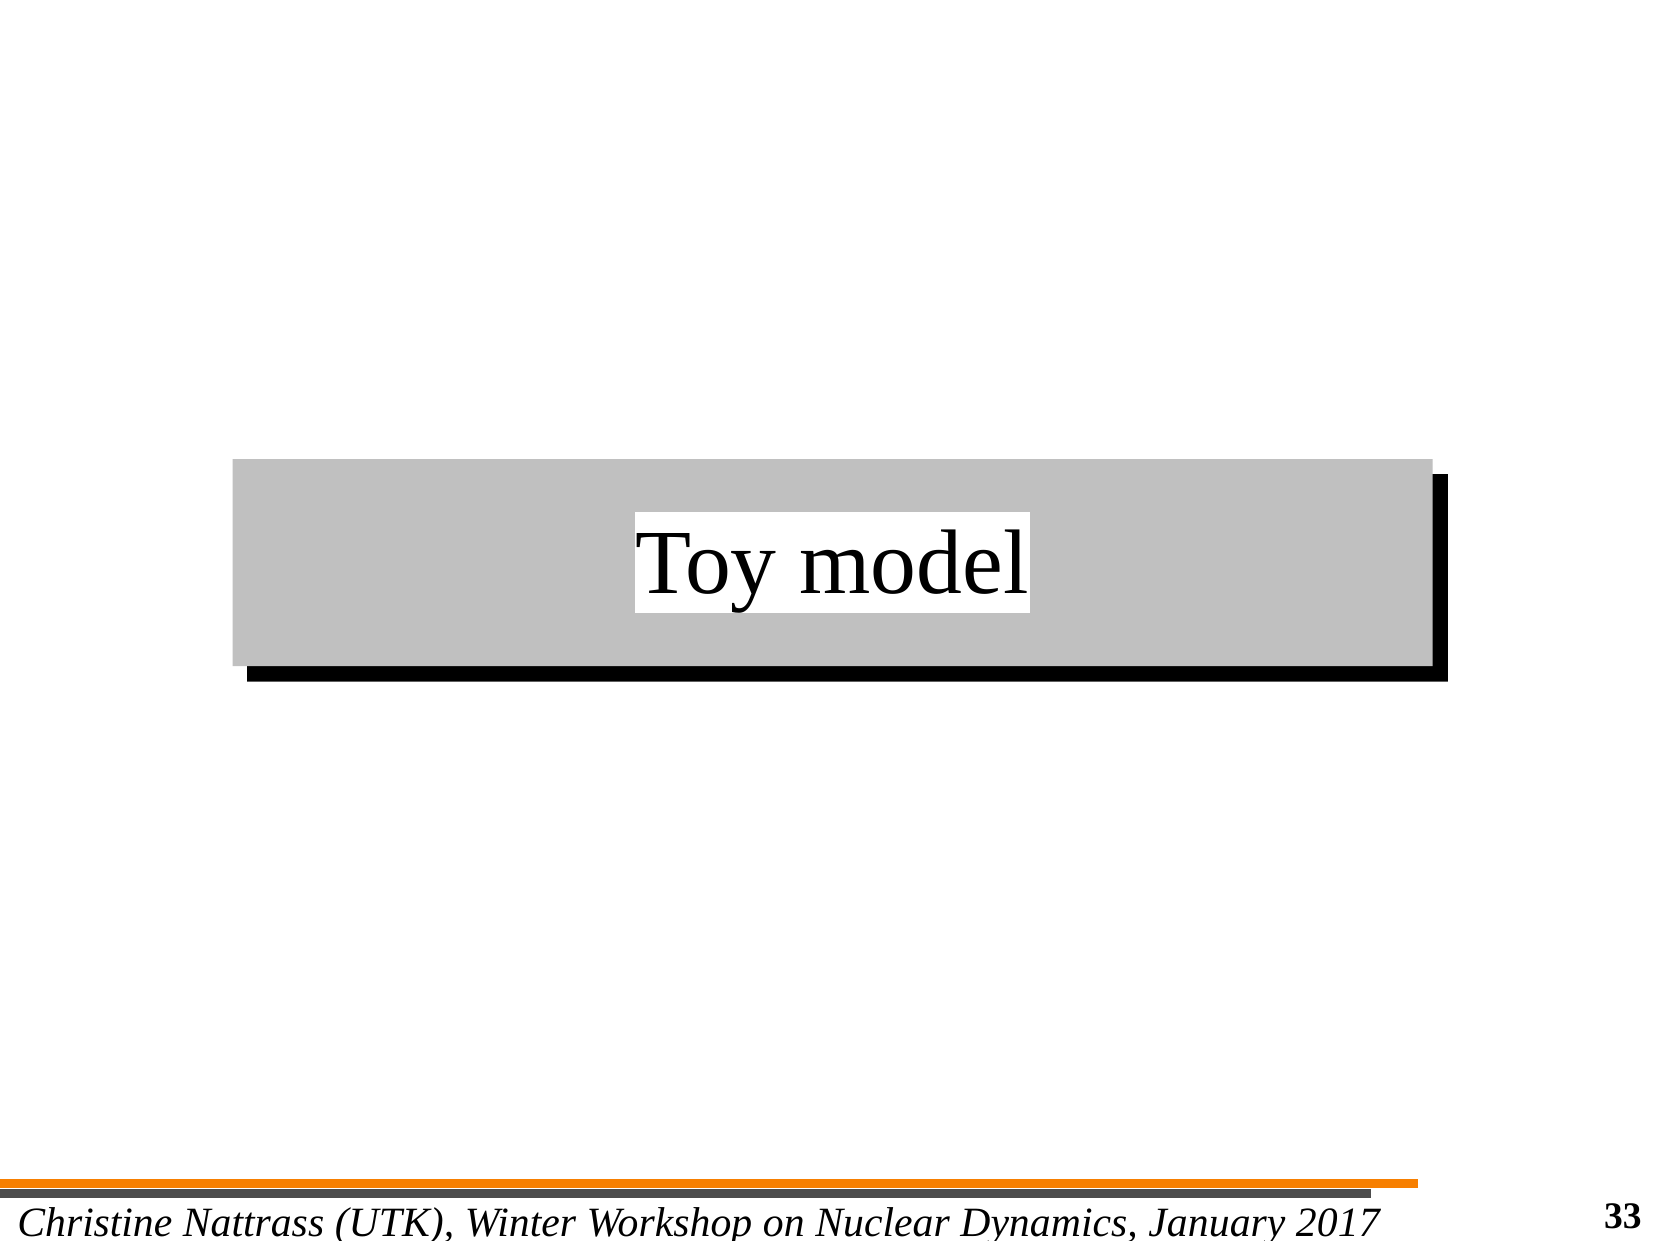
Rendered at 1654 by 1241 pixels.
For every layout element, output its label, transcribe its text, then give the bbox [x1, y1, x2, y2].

title Toy model [232, 459, 1433, 667]
